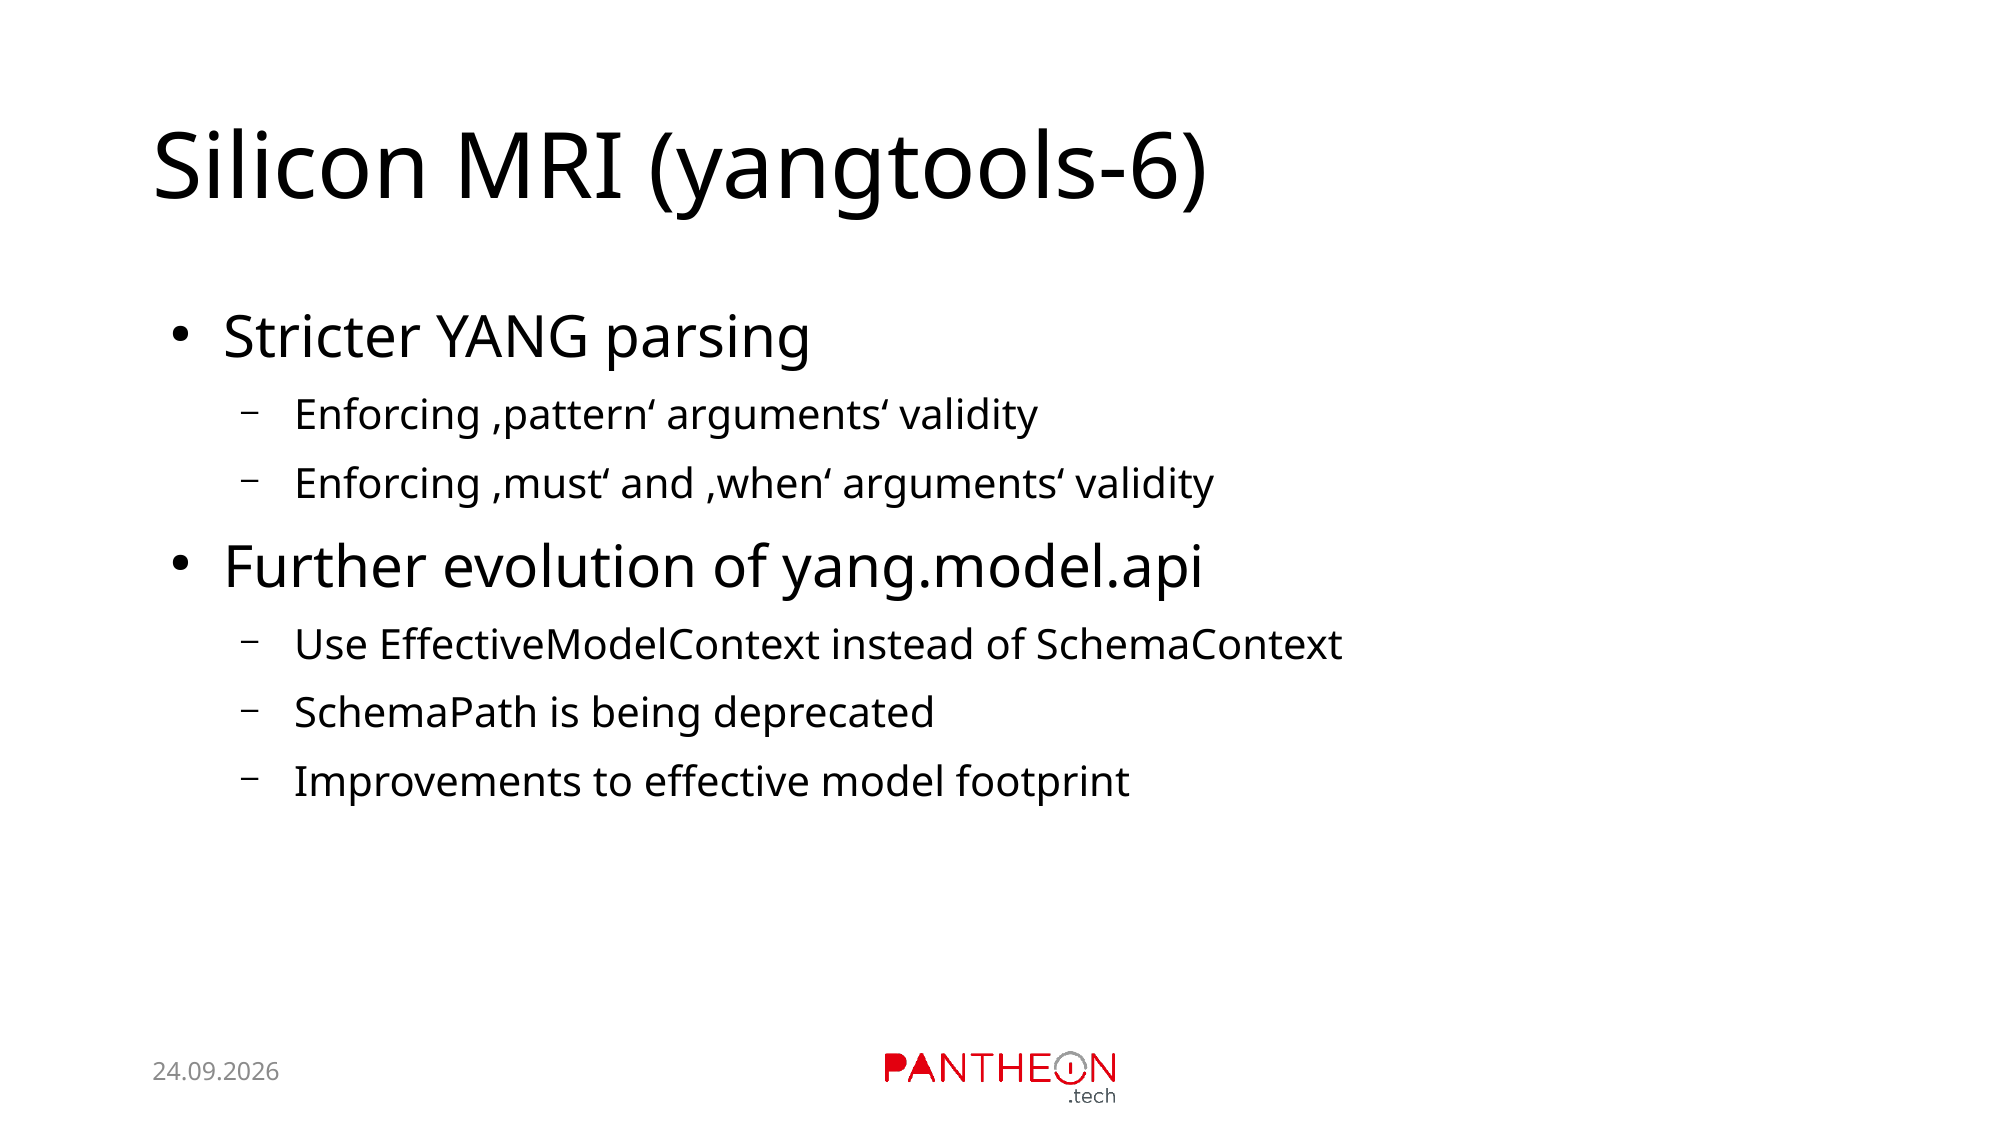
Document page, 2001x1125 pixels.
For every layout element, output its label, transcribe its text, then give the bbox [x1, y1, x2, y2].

picture [885, 1051, 1115, 1103]
slide_number 15.10.2020 [137, 1042, 588, 1103]
list Stricter YANG parsing Enforcing ‚pattern‘ arguments‘ validity Enforcing ‚must‘ and ‚when‘ arguments‘ validity Further evolution of yang.model.api Use EffectiveModelContext instead of SchemaContext SchemaPath is being deprecated Improvements to effective model footprint [137, 299, 1863, 1014]
title Silicon MRI (yangtools-6) [137, 59, 1863, 278]
